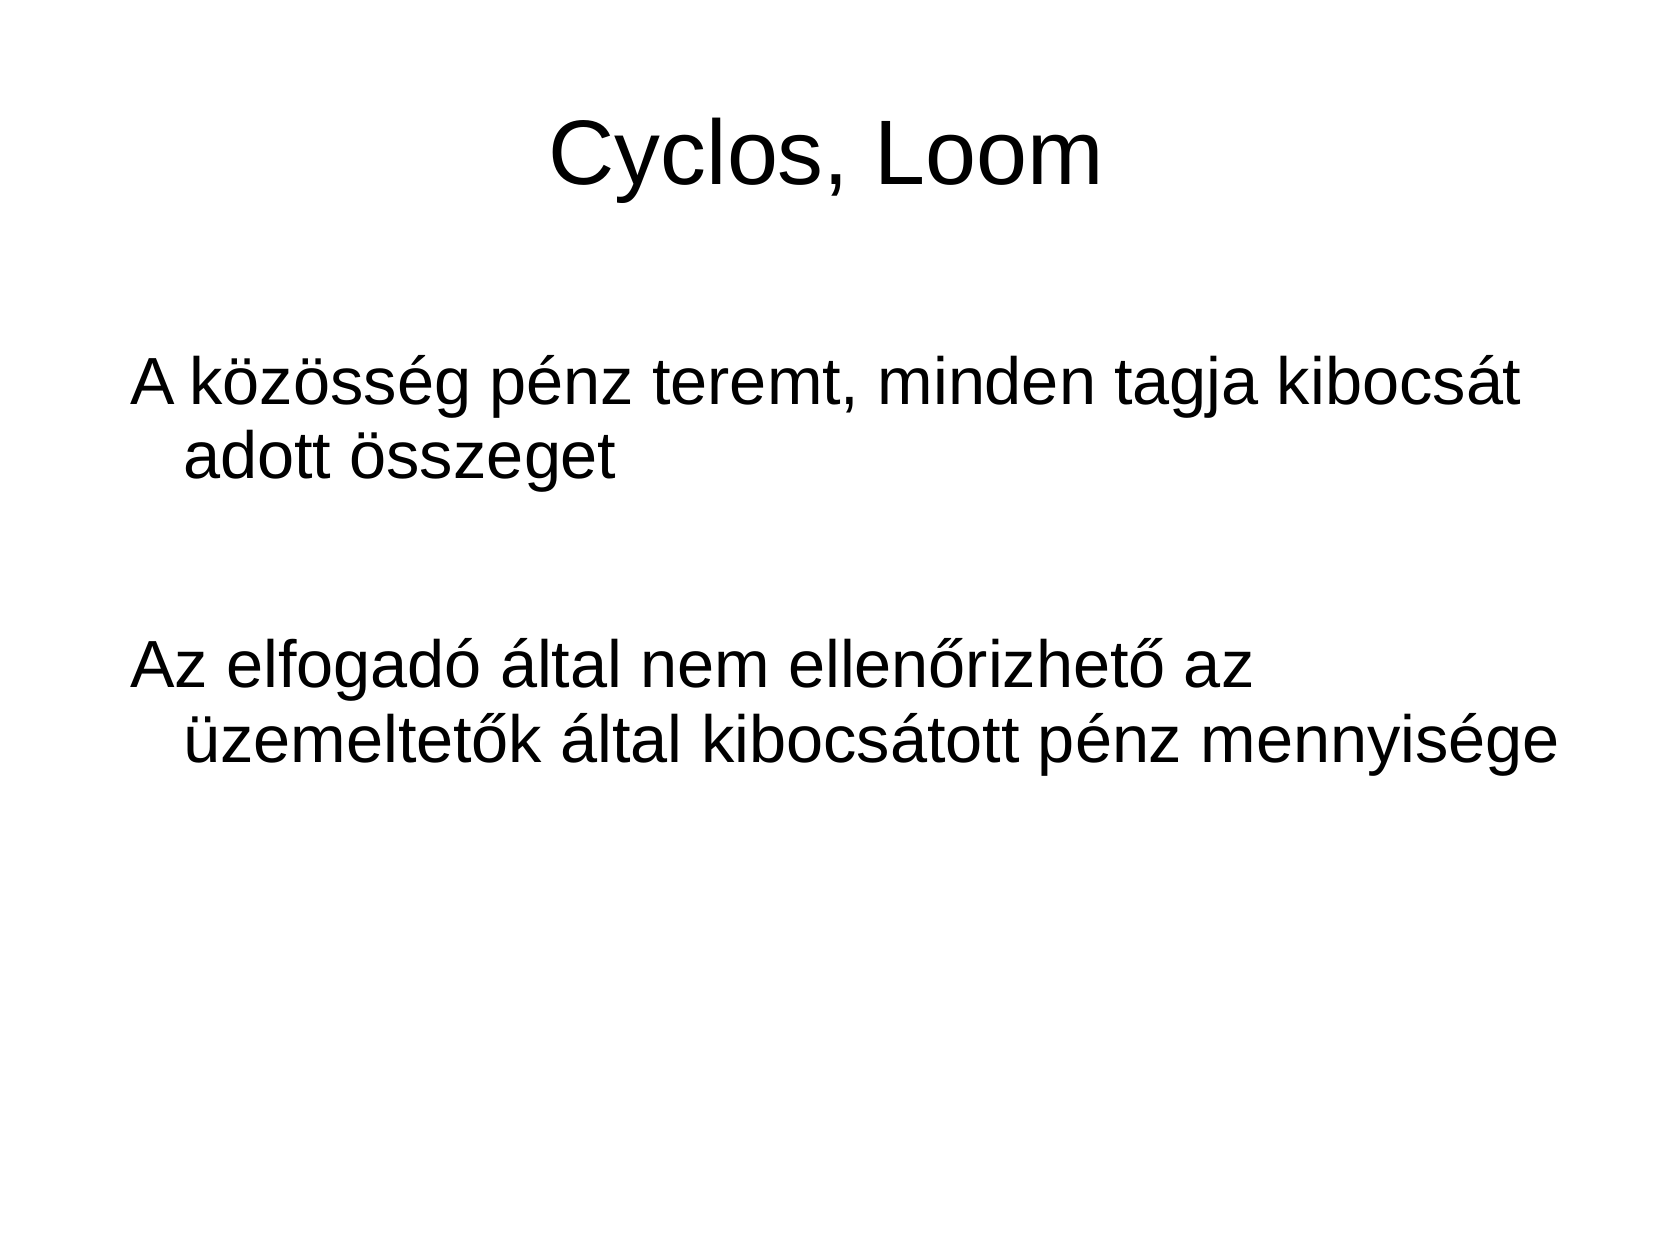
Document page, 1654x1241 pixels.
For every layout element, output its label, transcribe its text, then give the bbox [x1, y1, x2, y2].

list A közösség pénz teremt, minden tagja kibocsát adott összeget Az elfogadó által nem ellenőrizhető az üzemeltetők által kibocsátott pénz mennyisége [112, 343, 1576, 1126]
title Cyclos, Loom [82, 49, 1571, 257]
